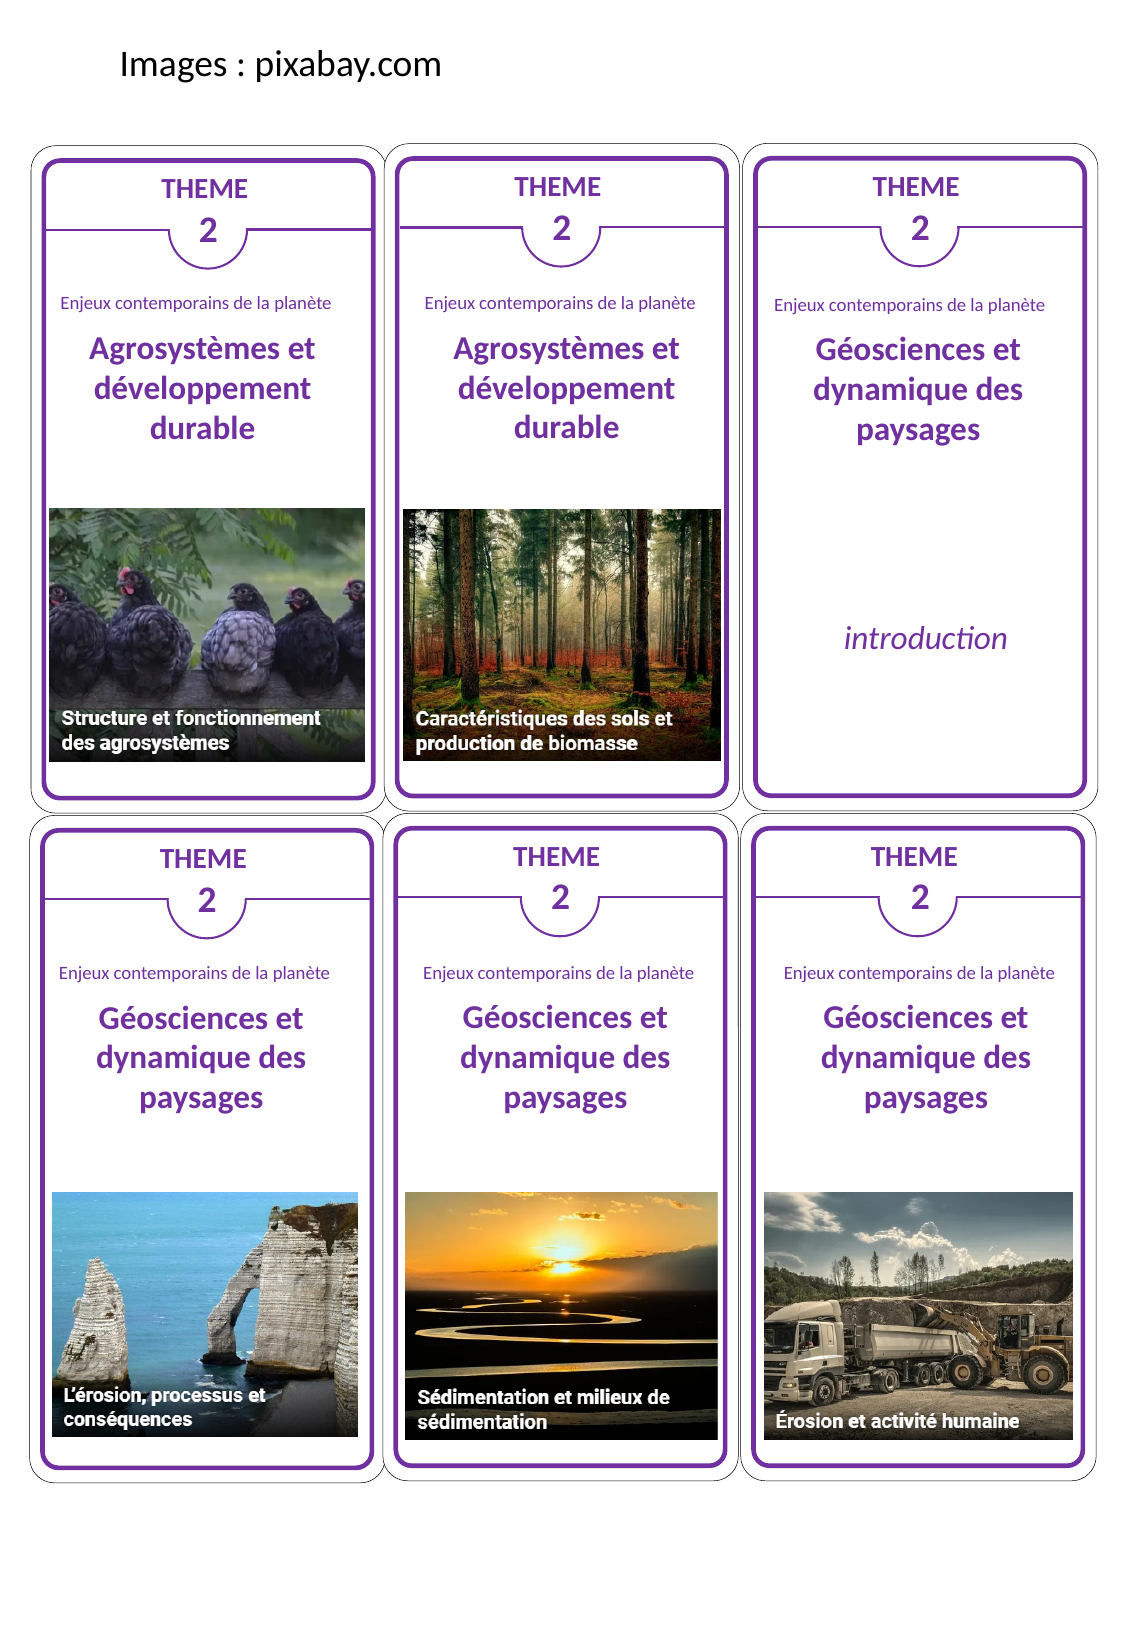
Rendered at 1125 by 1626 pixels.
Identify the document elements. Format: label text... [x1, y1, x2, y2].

text_box introduction [764, 608, 1088, 665]
text_box THEME [384, 160, 739, 211]
text_box THEME [31, 162, 384, 213]
text_box [744, 143, 1097, 159]
text_box Enjeux contemporains de la planète [45, 283, 369, 322]
text_box [29, 830, 739, 1483]
text_box 2 [183, 883, 232, 927]
picture [764, 1192, 1073, 1440]
text_box THEME [740, 829, 1095, 881]
text_box [47, 213, 370, 795]
text_box Géosciences et dynamique des paysages [773, 987, 1079, 1125]
text_box [758, 323, 1082, 793]
text_box 2 [184, 213, 233, 257]
text_box 2 [536, 881, 585, 925]
text_box [742, 813, 1095, 829]
text_box Géosciences et dynamique des paysages [413, 988, 718, 1125]
picture [405, 1192, 718, 1440]
text_box THEME [29, 832, 382, 883]
text_box Géosciences et dynamique des paysages [757, 320, 1080, 457]
text_box Images : pixabay.com [104, 31, 563, 93]
text_box [32, 143, 739, 162]
text_box [758, 211, 1082, 320]
text_box Géosciences et dynamique des paysages [48, 988, 354, 1125]
text_box [31, 163, 740, 814]
text_box THEME [382, 829, 737, 881]
text_box 2 [896, 881, 945, 925]
picture [52, 1192, 358, 1437]
text_box [742, 161, 1098, 811]
text_box Enjeux contemporains de la planète [409, 283, 733, 322]
text_box Enjeux contemporains de la planète [759, 284, 1082, 323]
text_box THEME [742, 159, 1097, 211]
picture [403, 509, 721, 761]
text_box 2 [896, 211, 945, 255]
text_box [399, 881, 722, 1463]
text_box [756, 881, 1080, 1463]
text_box [740, 830, 1097, 1481]
text_box [45, 883, 369, 1465]
text_box 2 [537, 211, 586, 255]
text_box Agrosystèmes et développement durable [50, 318, 356, 455]
text_box Enjeux contemporains de la planète [408, 952, 731, 991]
text_box Enjeux contemporains de la planète [768, 952, 1092, 991]
text_box [400, 211, 724, 793]
text_box Agrosystèmes et développement durable [414, 318, 720, 455]
text_box [31, 815, 383, 832]
picture [49, 508, 365, 762]
text_box [384, 813, 737, 829]
text_box Enjeux contemporains de la planète [43, 953, 367, 992]
